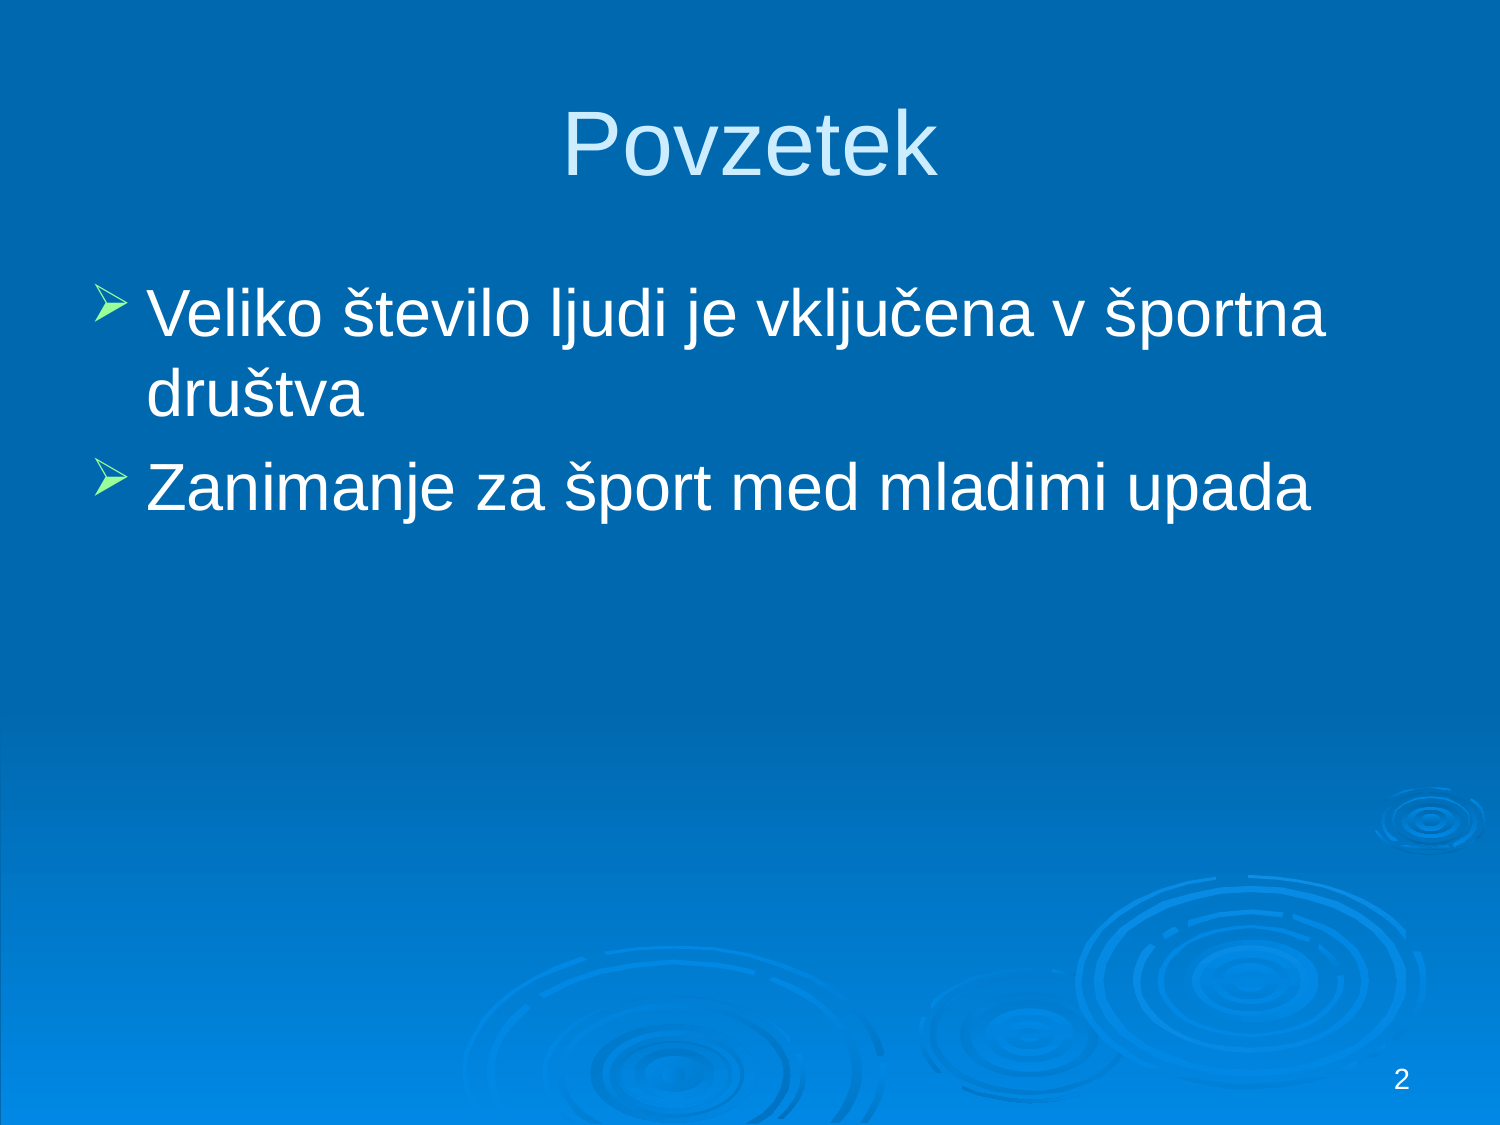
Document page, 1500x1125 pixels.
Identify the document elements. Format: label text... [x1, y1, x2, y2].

slide_number <number> [1074, 1024, 1425, 1103]
title Povzetek [75, 45, 1425, 233]
list Veliko število ljudi je vključena v športna društva Zanimanje za šport med mladimi upada [75, 262, 1425, 1005]
